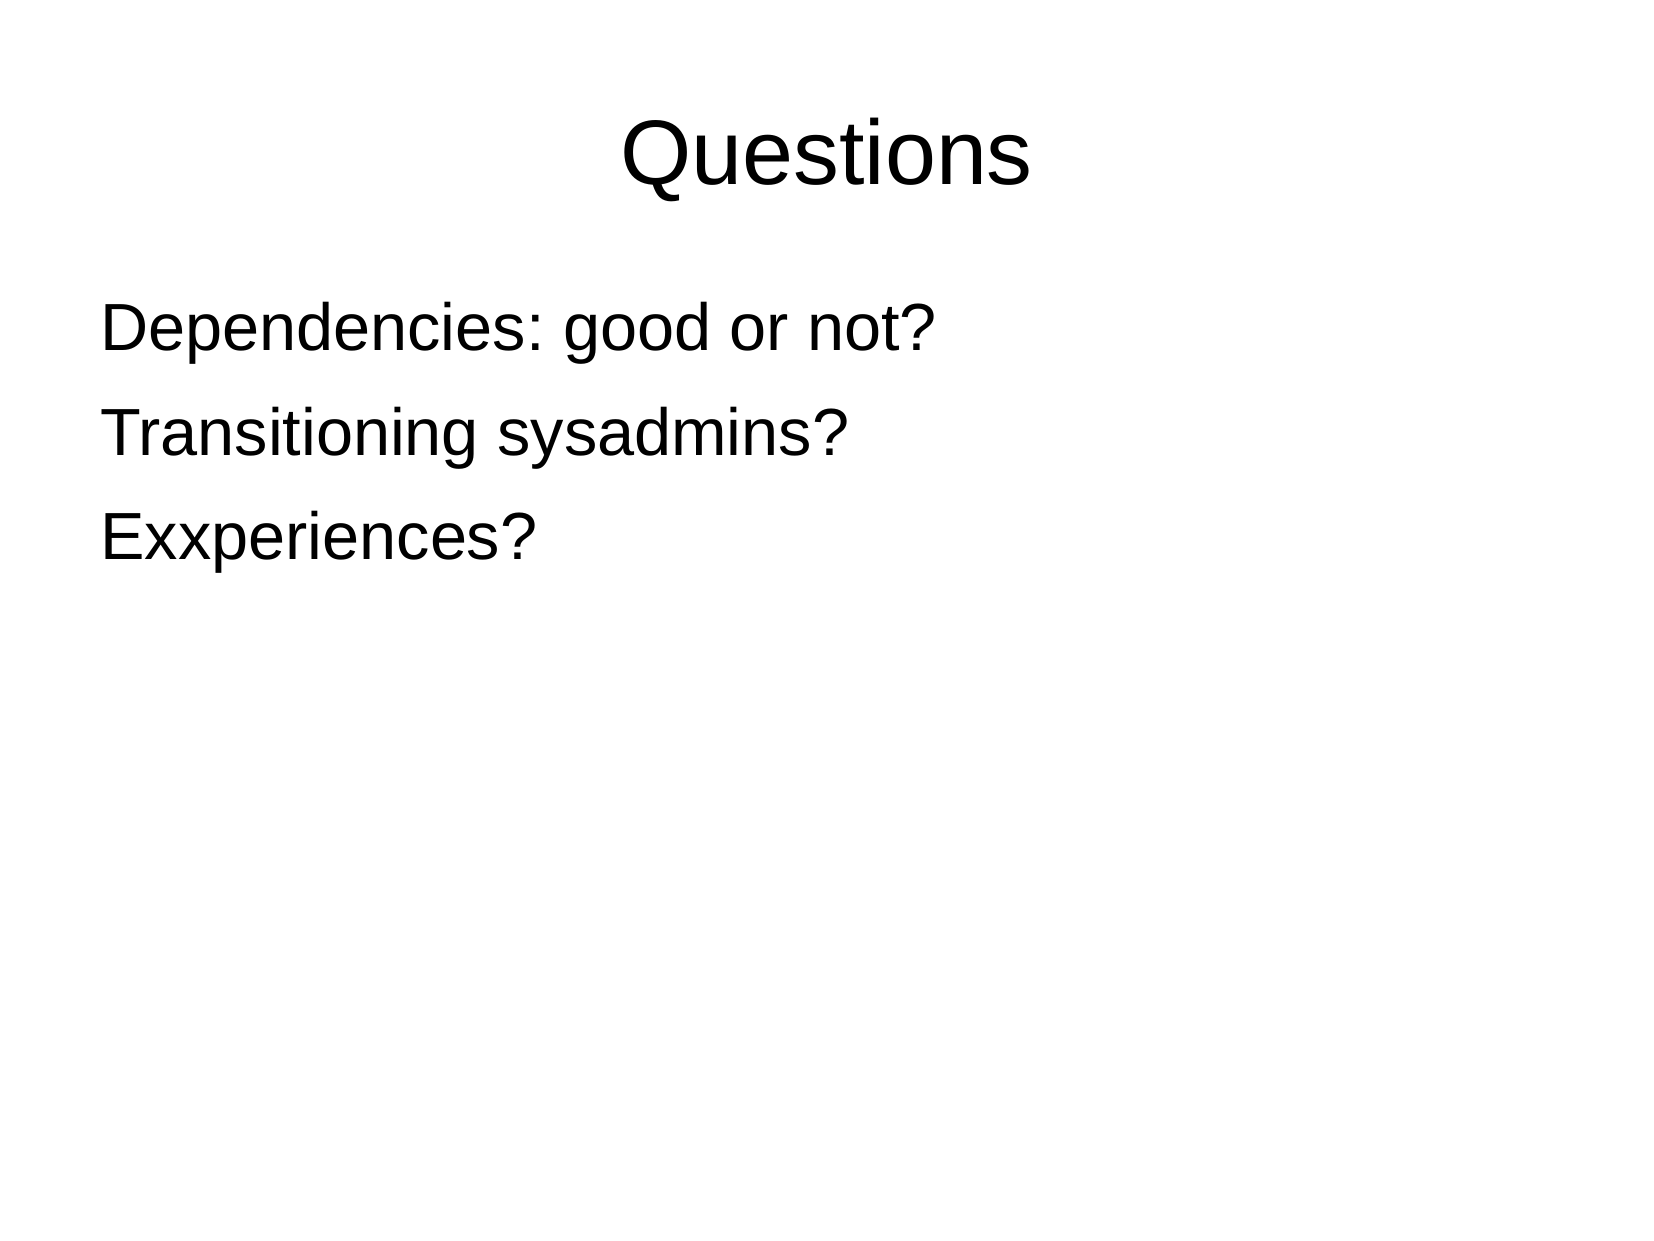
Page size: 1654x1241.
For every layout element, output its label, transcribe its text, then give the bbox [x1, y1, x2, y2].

list Dependencies: good or not? Transitioning sysadmins? Exxperiences? [82, 290, 1571, 1094]
title Questions [82, 56, 1571, 250]
